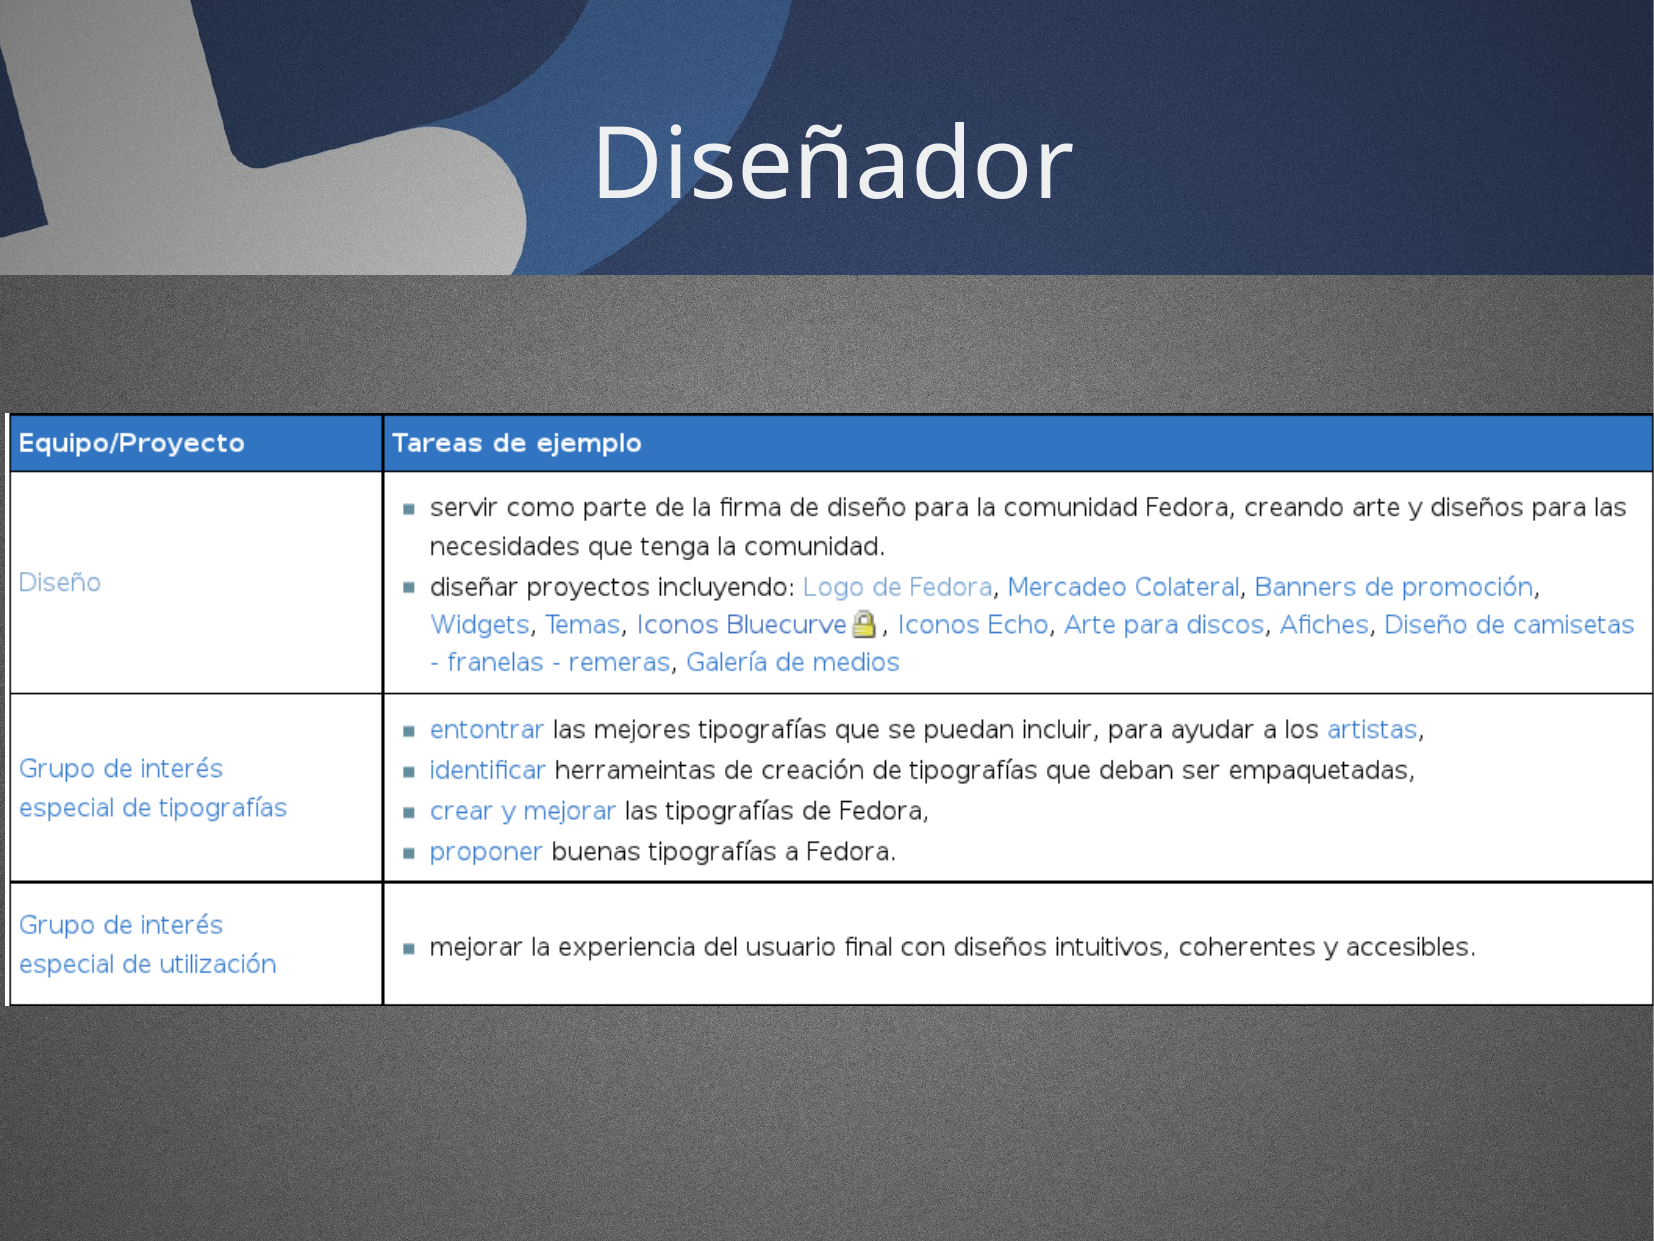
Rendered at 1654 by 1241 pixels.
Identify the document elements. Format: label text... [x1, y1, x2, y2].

picture [0, 0, 1654, 1241]
text_box Diseñador [88, 58, 1577, 266]
